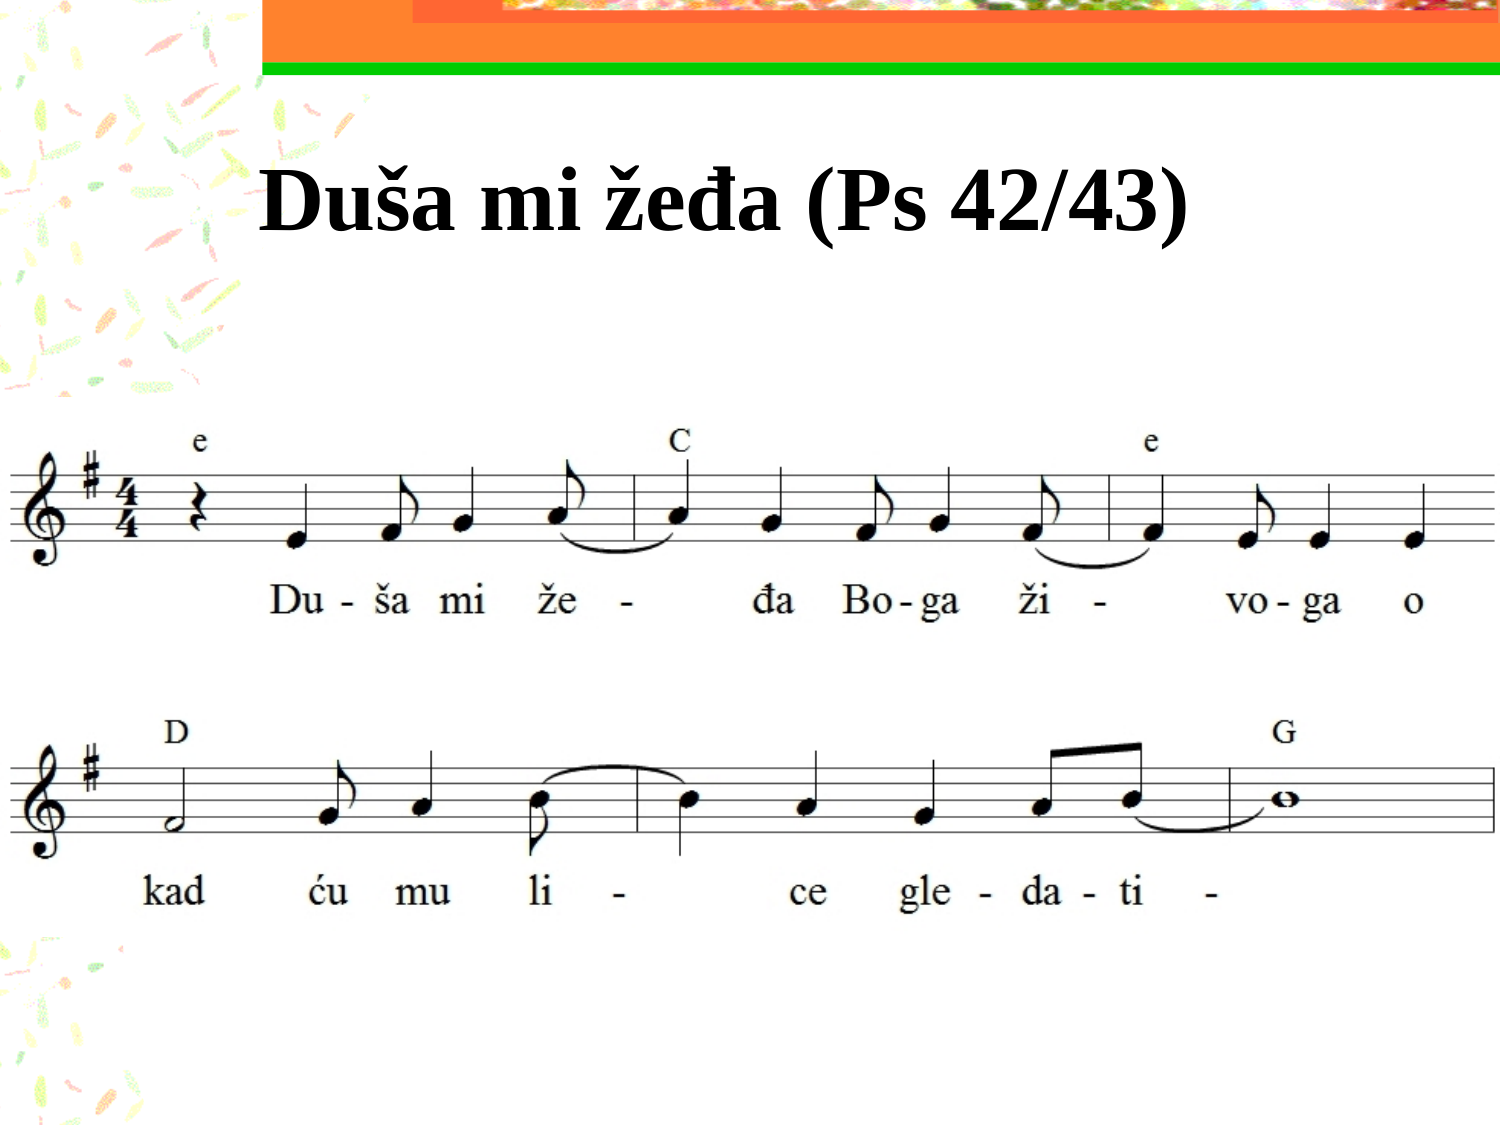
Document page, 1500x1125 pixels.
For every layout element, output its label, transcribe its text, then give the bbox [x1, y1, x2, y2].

picture [412, 0, 1500, 23]
picture [0, 0, 1500, 1125]
title Duša mi žeđa (Ps 42/43) [87, 99, 1363, 288]
